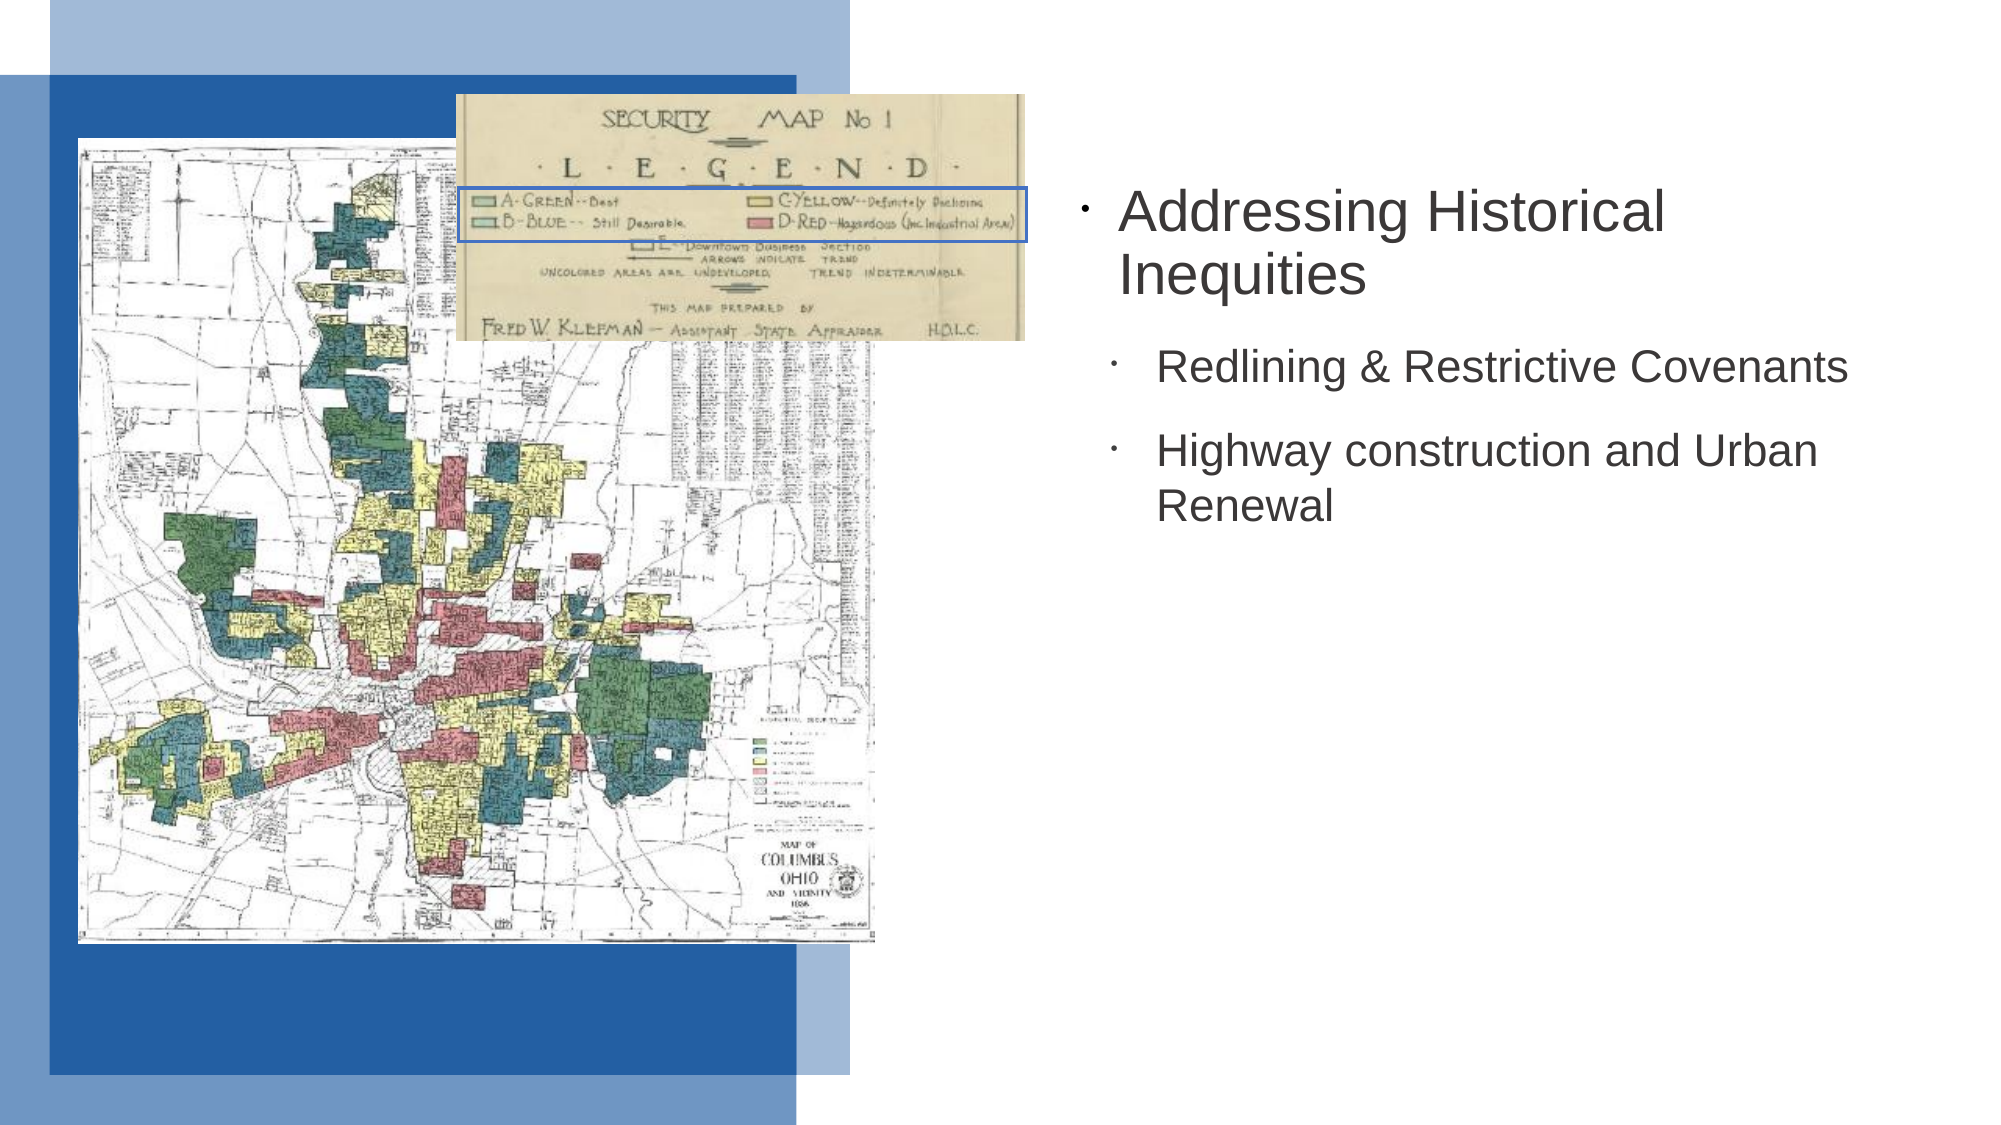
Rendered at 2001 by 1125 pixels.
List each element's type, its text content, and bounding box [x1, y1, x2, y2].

picture [460, 190, 1025, 240]
list Addressing Historical Inequities Redlining & Restrictive Covenants Highway construction and Urban Renewal [1066, 173, 1888, 988]
picture [78, 94, 1025, 944]
